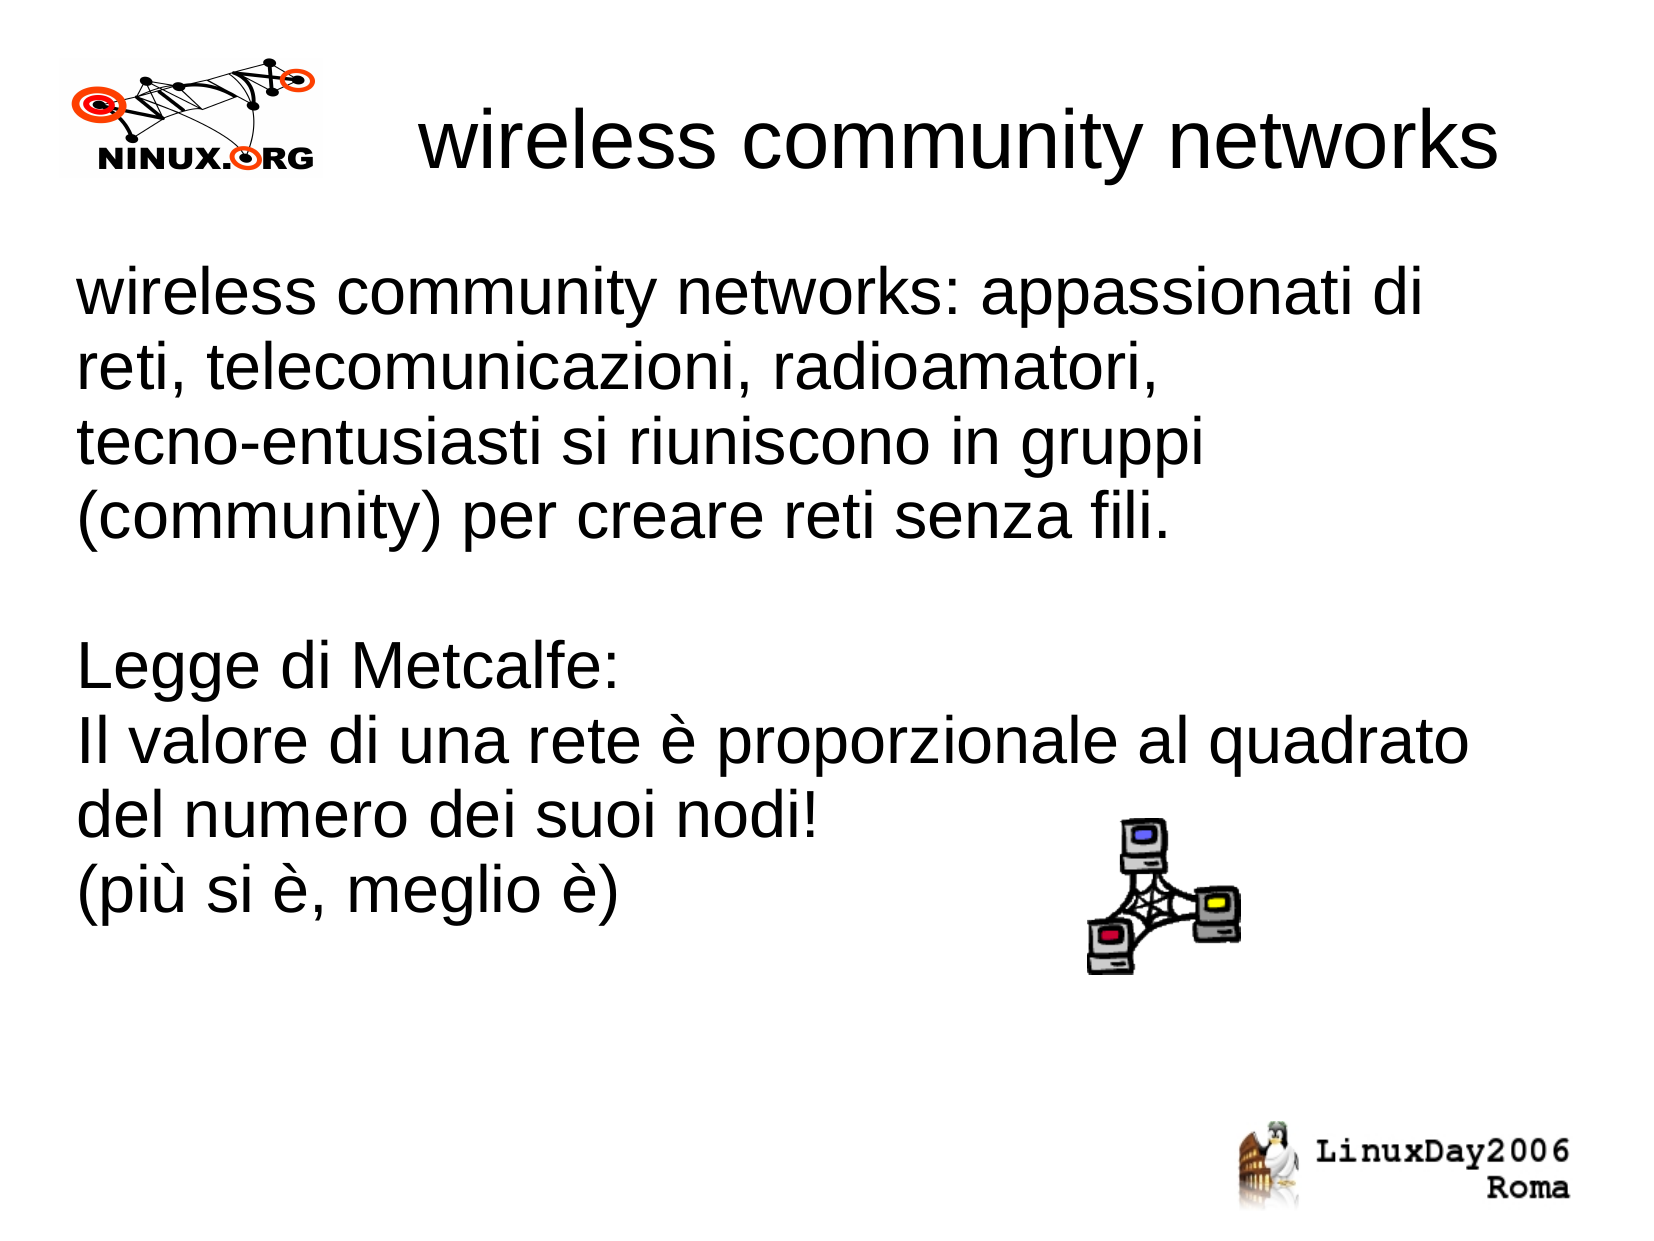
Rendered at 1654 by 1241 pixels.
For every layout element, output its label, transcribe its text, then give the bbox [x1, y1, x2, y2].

subtitle wireless community networks: appassionati di reti, telecomunicazioni, radioamatori, tecno-entusiasti si riuniscono in gruppi (community) per creare reti senza fili. Legge di Metcalfe: Il valore di una rete è proporzionale al quadrato del numero dei suoi nodi! (più si è, meglio è) [76, 236, 1506, 945]
picture [1234, 1121, 1589, 1211]
picture [1087, 818, 1241, 975]
title wireless community networks [324, 43, 1595, 237]
picture [59, 58, 323, 178]
